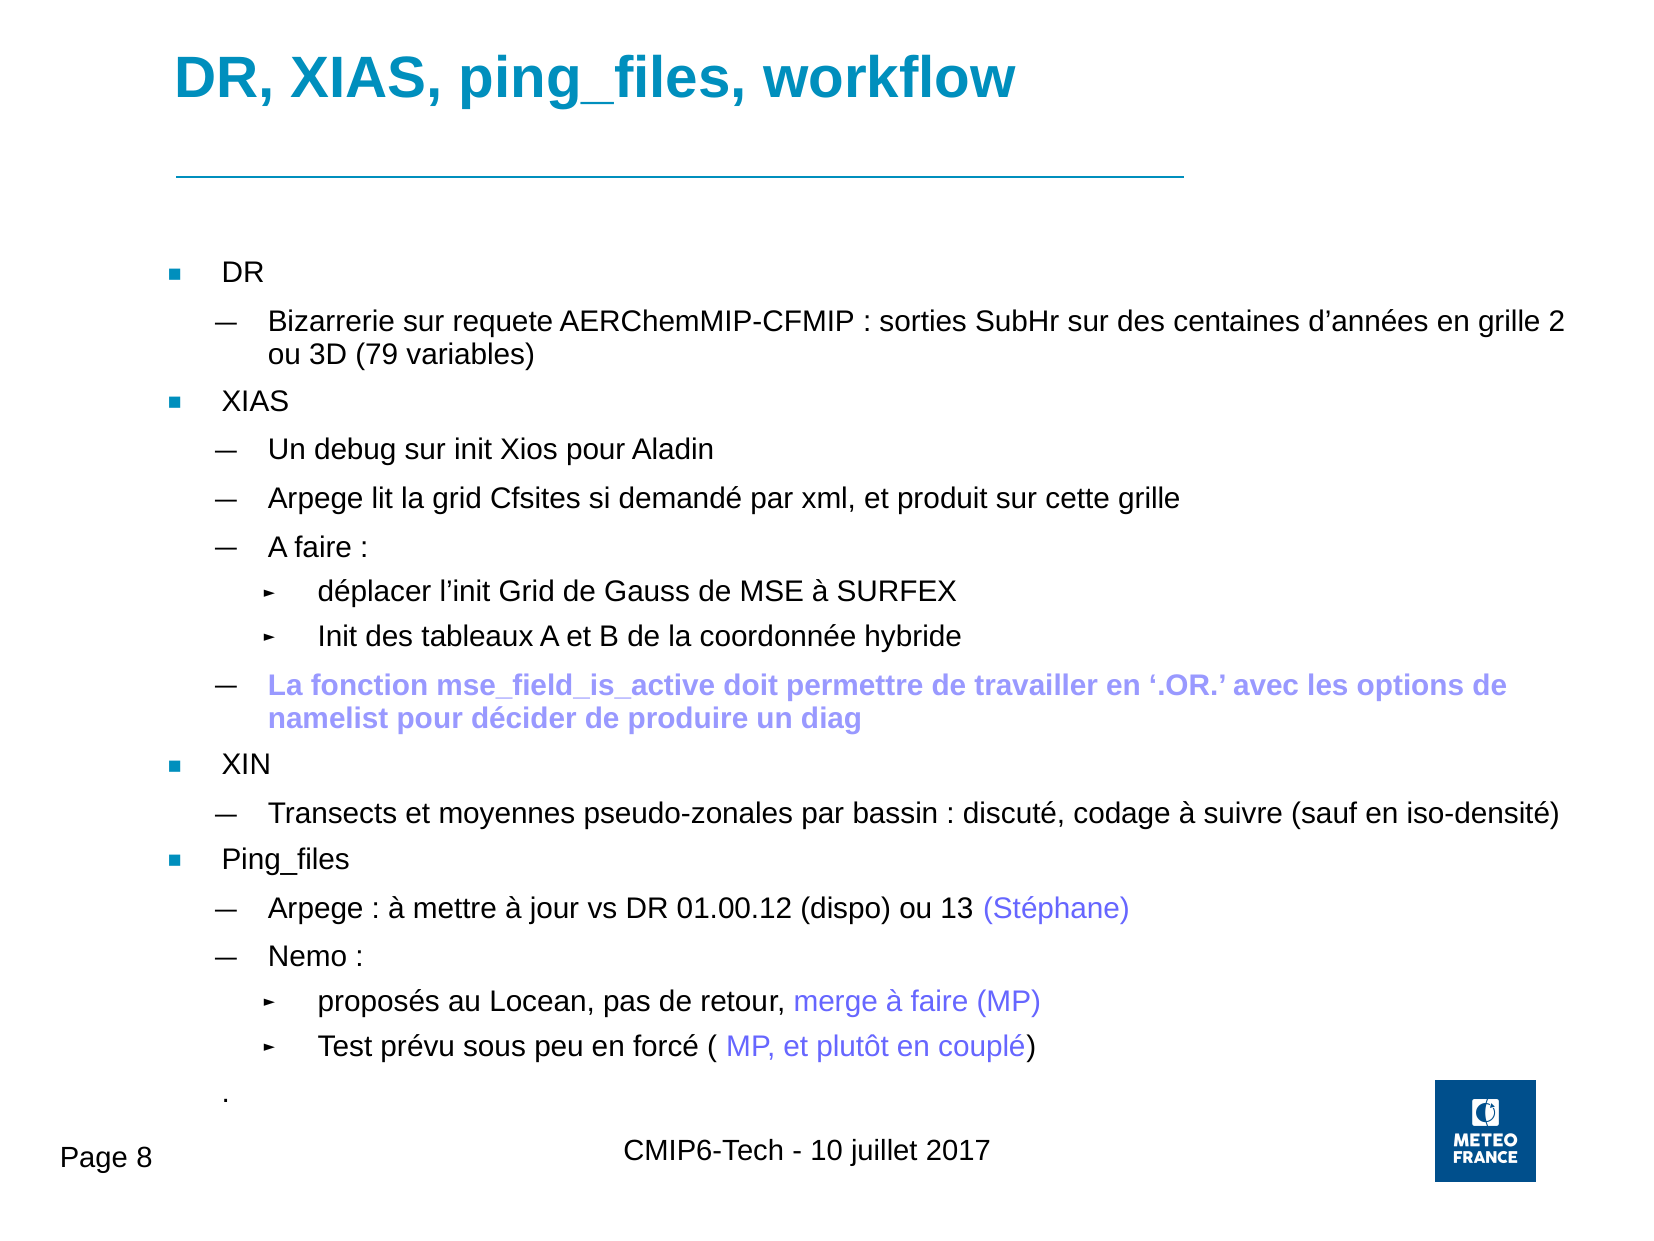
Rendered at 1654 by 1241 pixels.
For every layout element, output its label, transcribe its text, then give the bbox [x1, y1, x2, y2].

picture [1435, 1134, 1536, 1182]
title DR, XIAS, ping_files, workflow [174, 0, 1654, 156]
list DR Bizarrerie sur requete AERChemMIP-CFMIP : sorties SubHr sur des centaines d’années en grille 2 ou 3D (79 variables) XIAS Un debug sur init Xios pour Aladin Arpege lit la grid Cfsites si demandé par xml, et produit sur cette grille A faire : déplacer l’init Grid de Gauss de MSE à SURFEX Init des tableaux A et B de la coordonnée hybride La fonction mse_field_is_active doit permettre de travailler en ‘.OR.’ avec les options de namelist pour décider de produire un diag XIN Transects et moyennes pseudo-zonales par bassin : discuté, codage à suivre (sauf en iso-densité) Ping_files Arpege : à mettre à jour vs DR 01.00.12 (dispo) ou 13 (Stéphane) Nemo : proposés au Locean, pas de retour, merge à faire (MP) Test prévu sous peu en forcé ( MP, et plutôt en couplé) . [156, 256, 1571, 1134]
